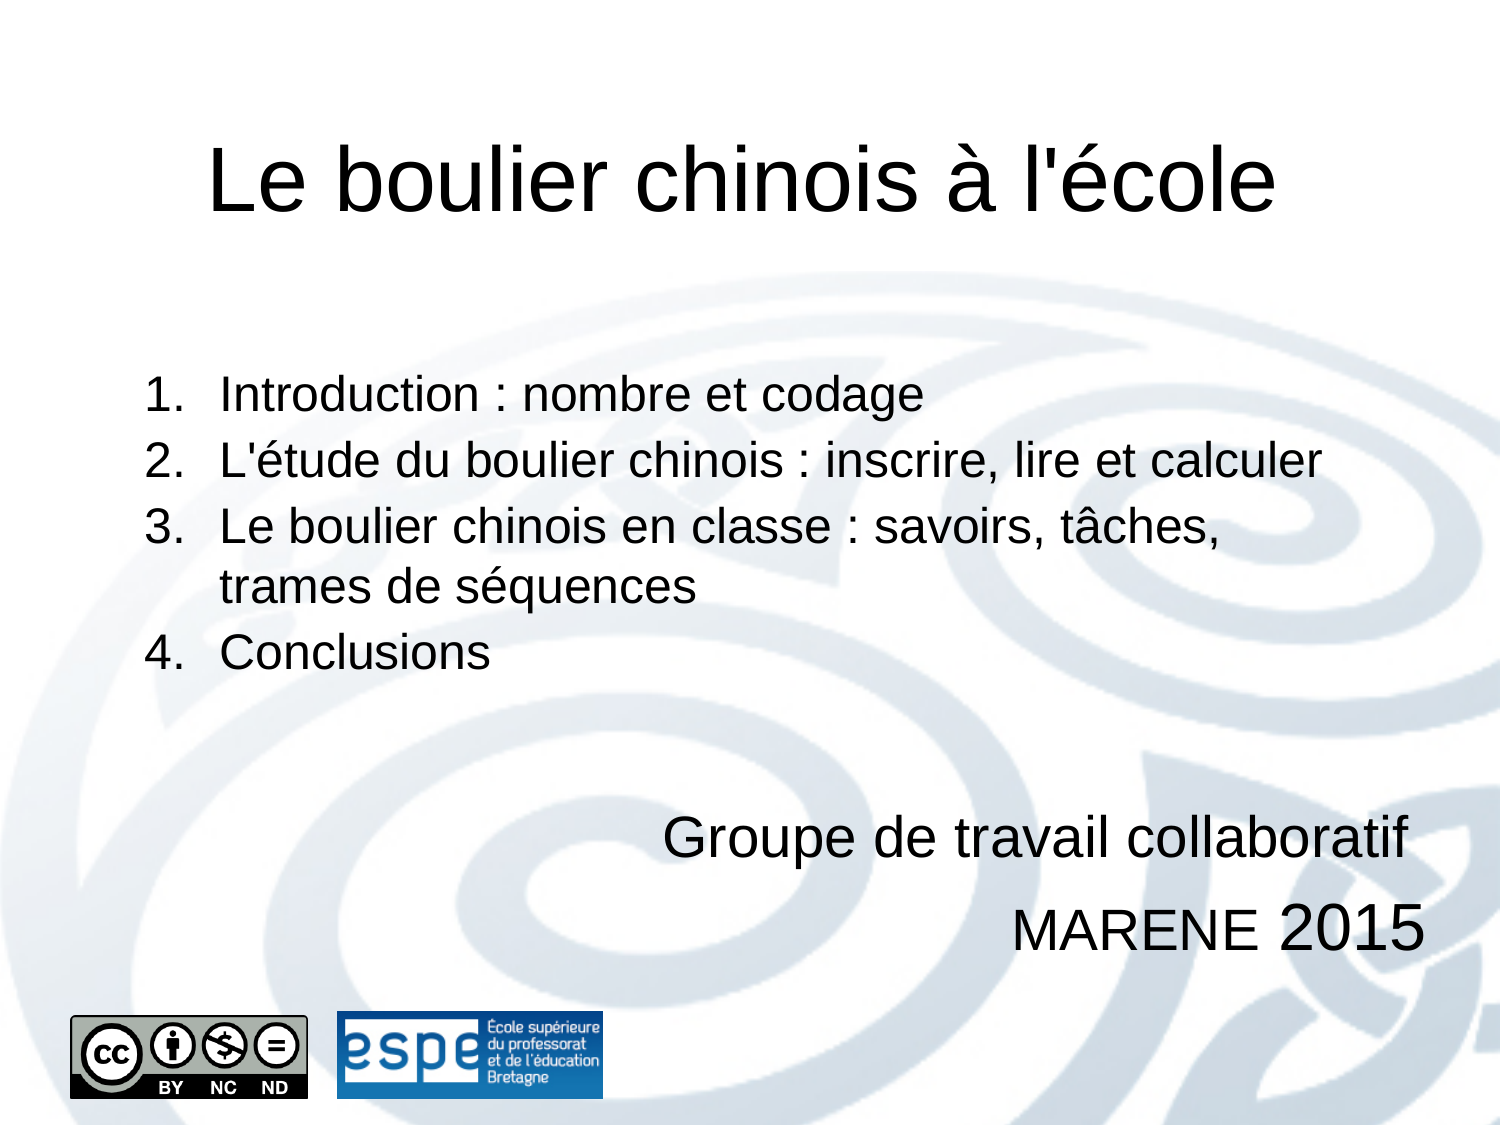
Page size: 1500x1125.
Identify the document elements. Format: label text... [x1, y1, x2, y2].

picture [0, 271, 1500, 1125]
subtitle Groupe de travail collaboratif MARENE 2015 [140, 791, 1441, 967]
text_box Introduction : nombre et codage L'étude du boulier chinois : inscrire, lire et calculer Le boulier chinois en classe : savoirs, tâches, trames de séquences Conclusions [129, 354, 1366, 820]
title Le boulier chinois à l'école [112, 106, 1375, 244]
